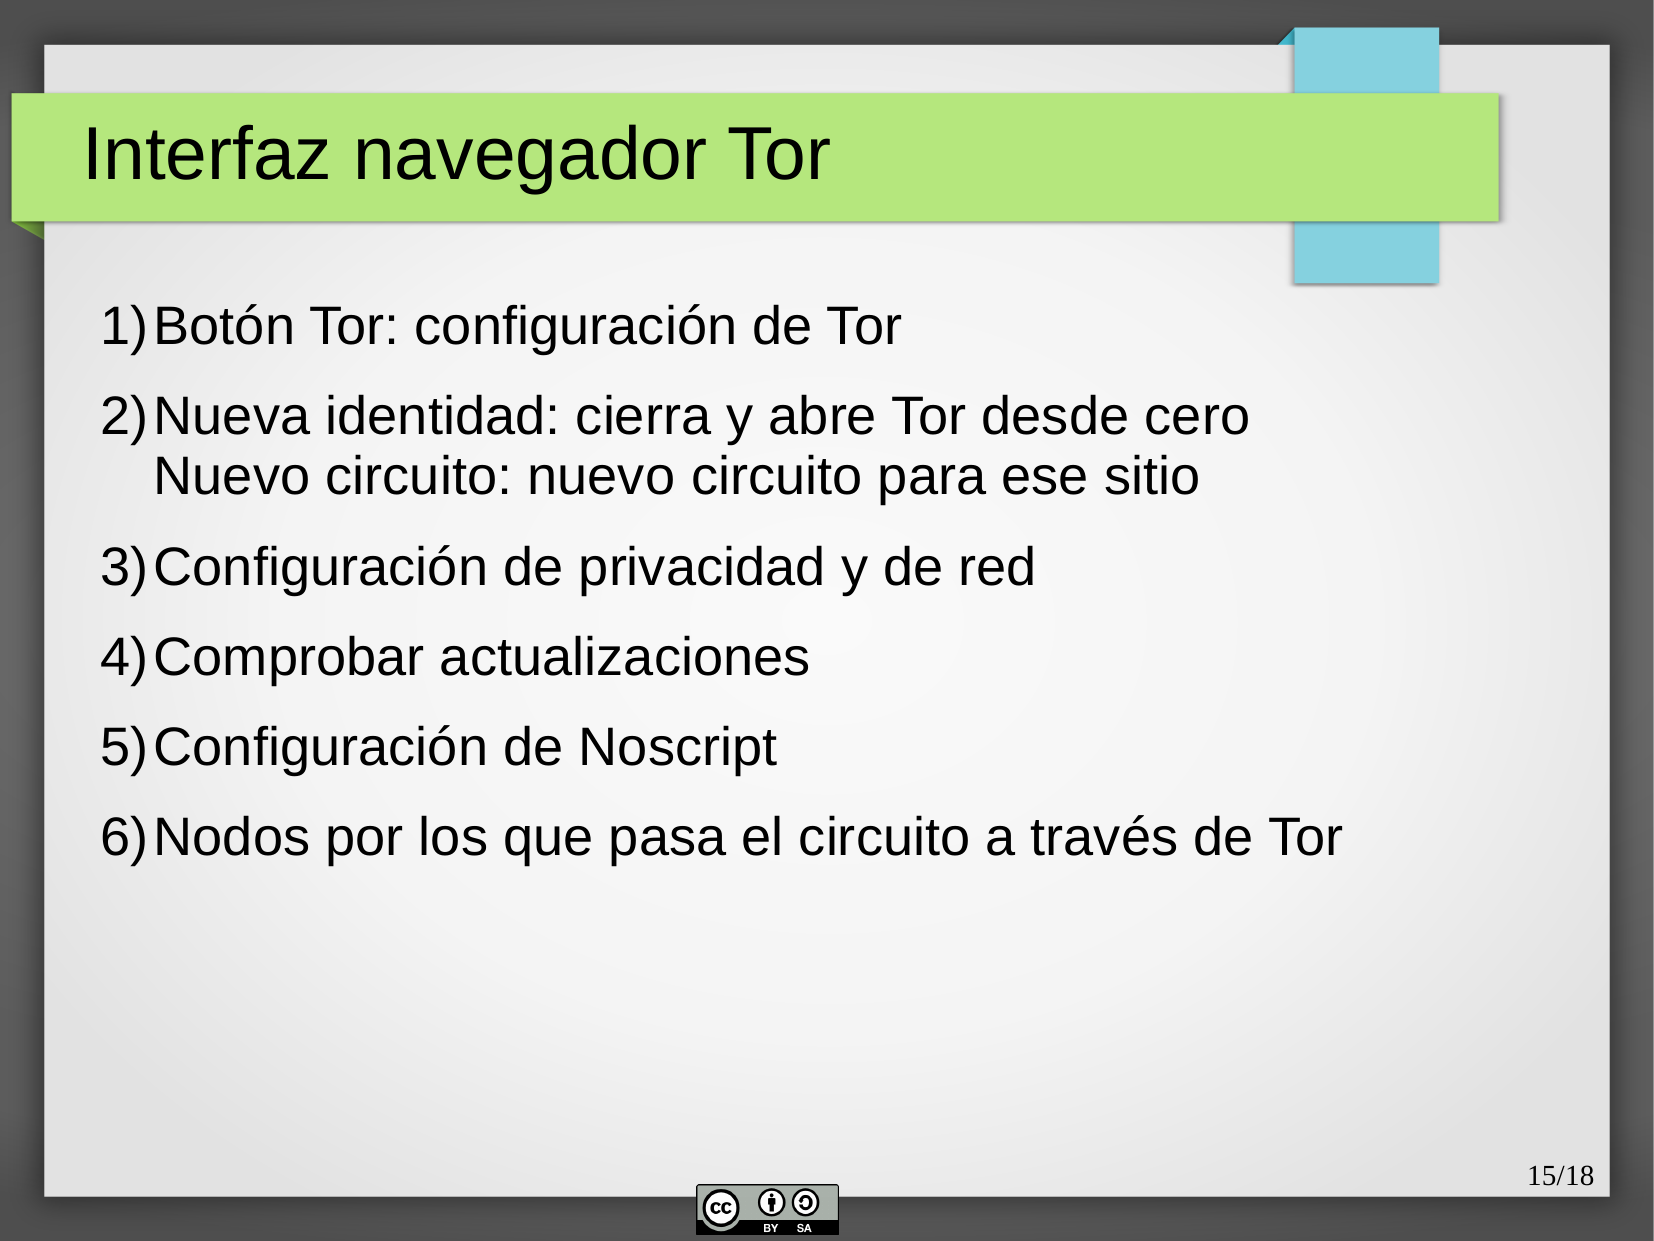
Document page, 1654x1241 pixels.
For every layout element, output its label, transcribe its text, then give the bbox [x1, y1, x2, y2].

list Botón Tor: configuración de Tor Nueva identidad: cierra y abre Tor desde cero Nuevo circuito: nuevo circuito para ese sitio Configuración de privacidad y de red Comprobar actualizaciones Configuración de Noscript Nodos por los que pasa el circuito a través de Tor [82, 295, 1571, 1123]
title Interfaz navegador Tor [82, 94, 1264, 213]
picture [0, 0, 1654, 1241]
